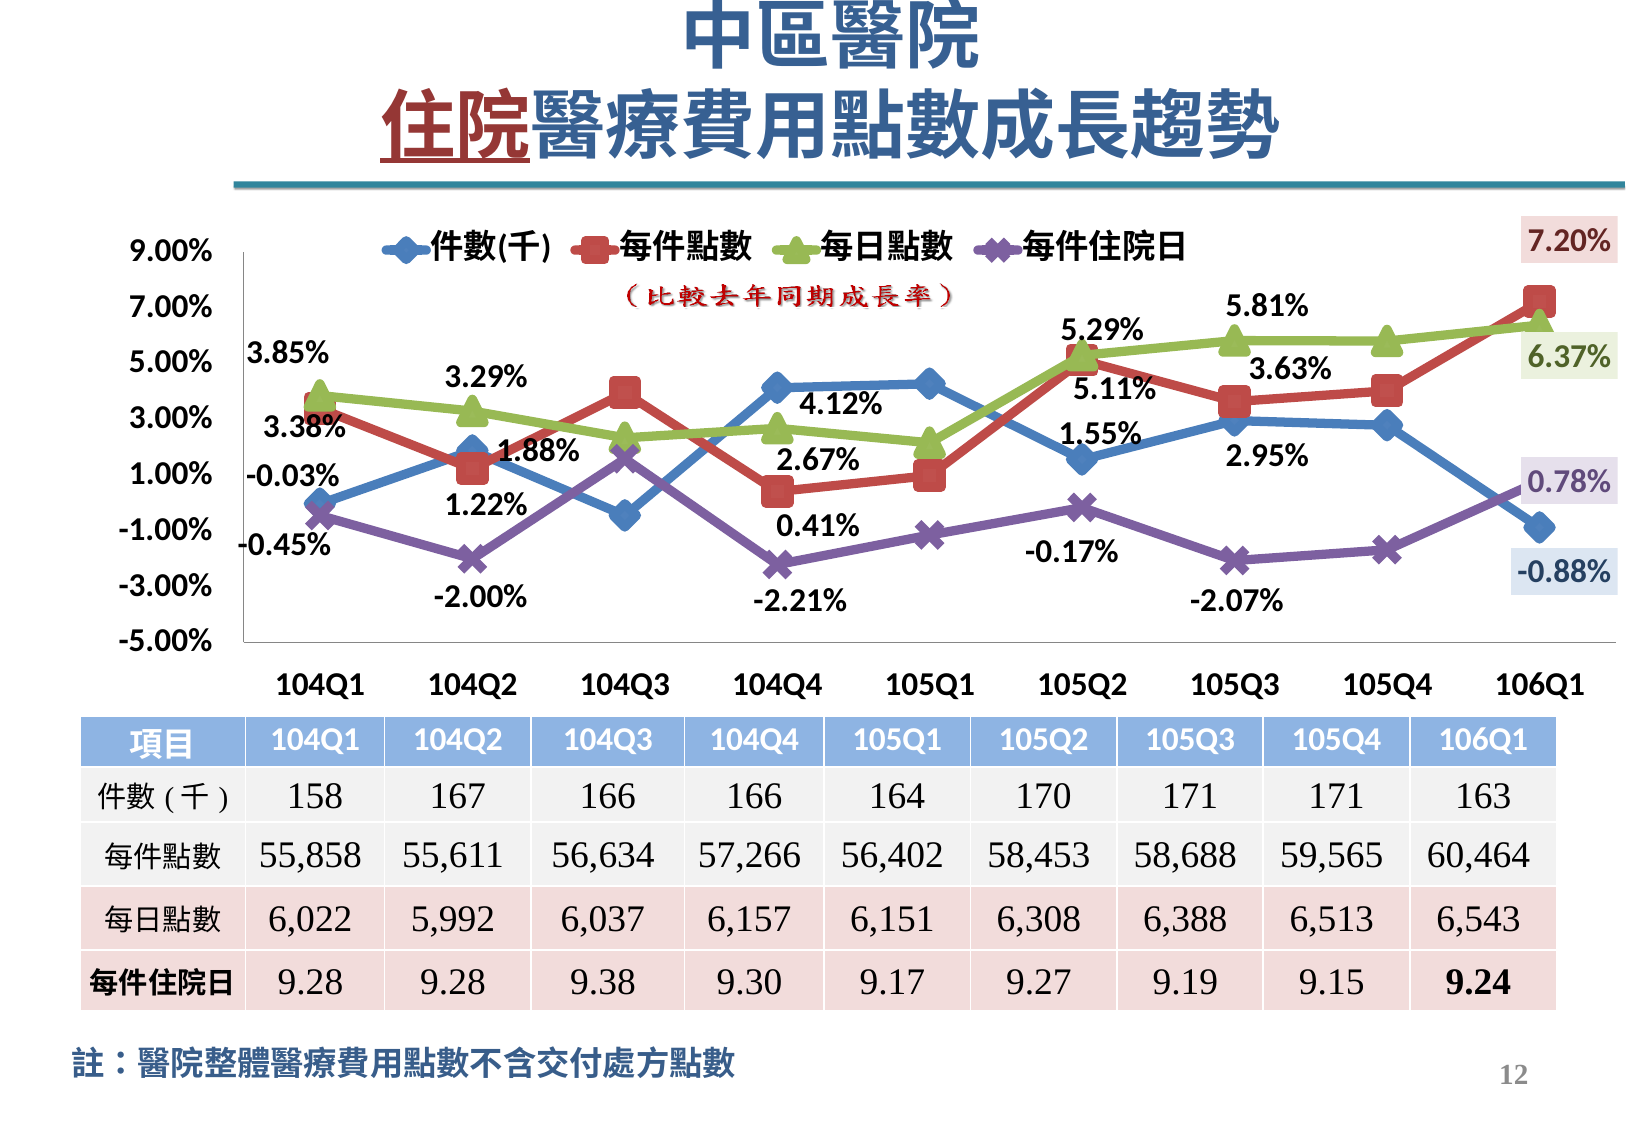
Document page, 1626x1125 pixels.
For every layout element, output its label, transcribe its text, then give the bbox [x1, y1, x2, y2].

table_cell 163 [1411, 768, 1556, 821]
slide_number <編號> [1164, 1042, 1544, 1103]
table_cell 58,453 [971, 823, 1116, 885]
table_cell 每件點數 [81, 823, 245, 885]
table_header 105Q2 [971, 717, 1116, 766]
table_cell 164 [825, 768, 970, 821]
table_cell 每件住院日 [81, 951, 245, 1010]
table_header 105Q4 [1264, 717, 1409, 766]
table_cell 57,266 [685, 823, 823, 885]
table_cell 167 [385, 768, 530, 821]
table_cell 55,611 [385, 823, 530, 885]
table_cell 56,634 [532, 823, 684, 885]
table_cell 6,543 [1411, 887, 1556, 949]
table_cell 6,513 [1264, 887, 1409, 949]
table_cell 9.28 [246, 951, 384, 1010]
table_cell 6,022 [246, 887, 384, 949]
table_cell 9.27 [971, 951, 1116, 1010]
table_cell 59,565 [1264, 823, 1409, 885]
table_cell 9.38 [532, 951, 684, 1010]
table_cell 9.15 [1264, 951, 1409, 1010]
table_cell 166 [685, 768, 823, 821]
table_cell 170 [971, 768, 1116, 821]
table_header 104Q4 [685, 717, 823, 766]
table_cell 166 [532, 768, 684, 821]
text_box 註：醫院整體醫療費用點數不含交付處方點數 [56, 1034, 955, 1090]
table_cell 件數(千) [81, 768, 245, 821]
table_cell 58,688 [1118, 823, 1262, 885]
picture [80, 192, 1618, 709]
table_cell 6,037 [532, 887, 684, 949]
table_cell 6,151 [825, 887, 970, 949]
table_cell 每日點數 [81, 887, 245, 949]
table_header 項目 [81, 717, 245, 766]
table_cell 9.19 [1118, 951, 1262, 1010]
table_cell 55,858 [246, 823, 384, 885]
table_header 105Q1 [825, 717, 970, 766]
table_cell 9.28 [385, 951, 530, 1010]
table_header 104Q3 [532, 717, 684, 766]
table_cell 9.30 [685, 951, 823, 1010]
table_header 104Q2 [385, 717, 530, 766]
table_cell 60,464 [1411, 823, 1556, 885]
table_cell 171 [1118, 768, 1262, 821]
table_cell 158 [246, 768, 384, 821]
table_cell 9.17 [825, 951, 970, 1010]
table_cell 5,992 [385, 887, 530, 949]
table_header 104Q1 [246, 717, 384, 766]
table_header 105Q3 [1118, 717, 1262, 766]
table_cell 6,388 [1118, 887, 1262, 949]
table_cell 9.24 [1411, 951, 1556, 1010]
table_cell 6,308 [971, 887, 1116, 949]
title 中區醫院 住院醫療費用點數成長趨勢 [91, 1, 1569, 153]
table_cell 56,402 [825, 823, 970, 885]
table_cell 6,157 [685, 887, 823, 949]
table_cell 171 [1264, 768, 1409, 821]
table_header 106Q1 [1411, 717, 1556, 766]
